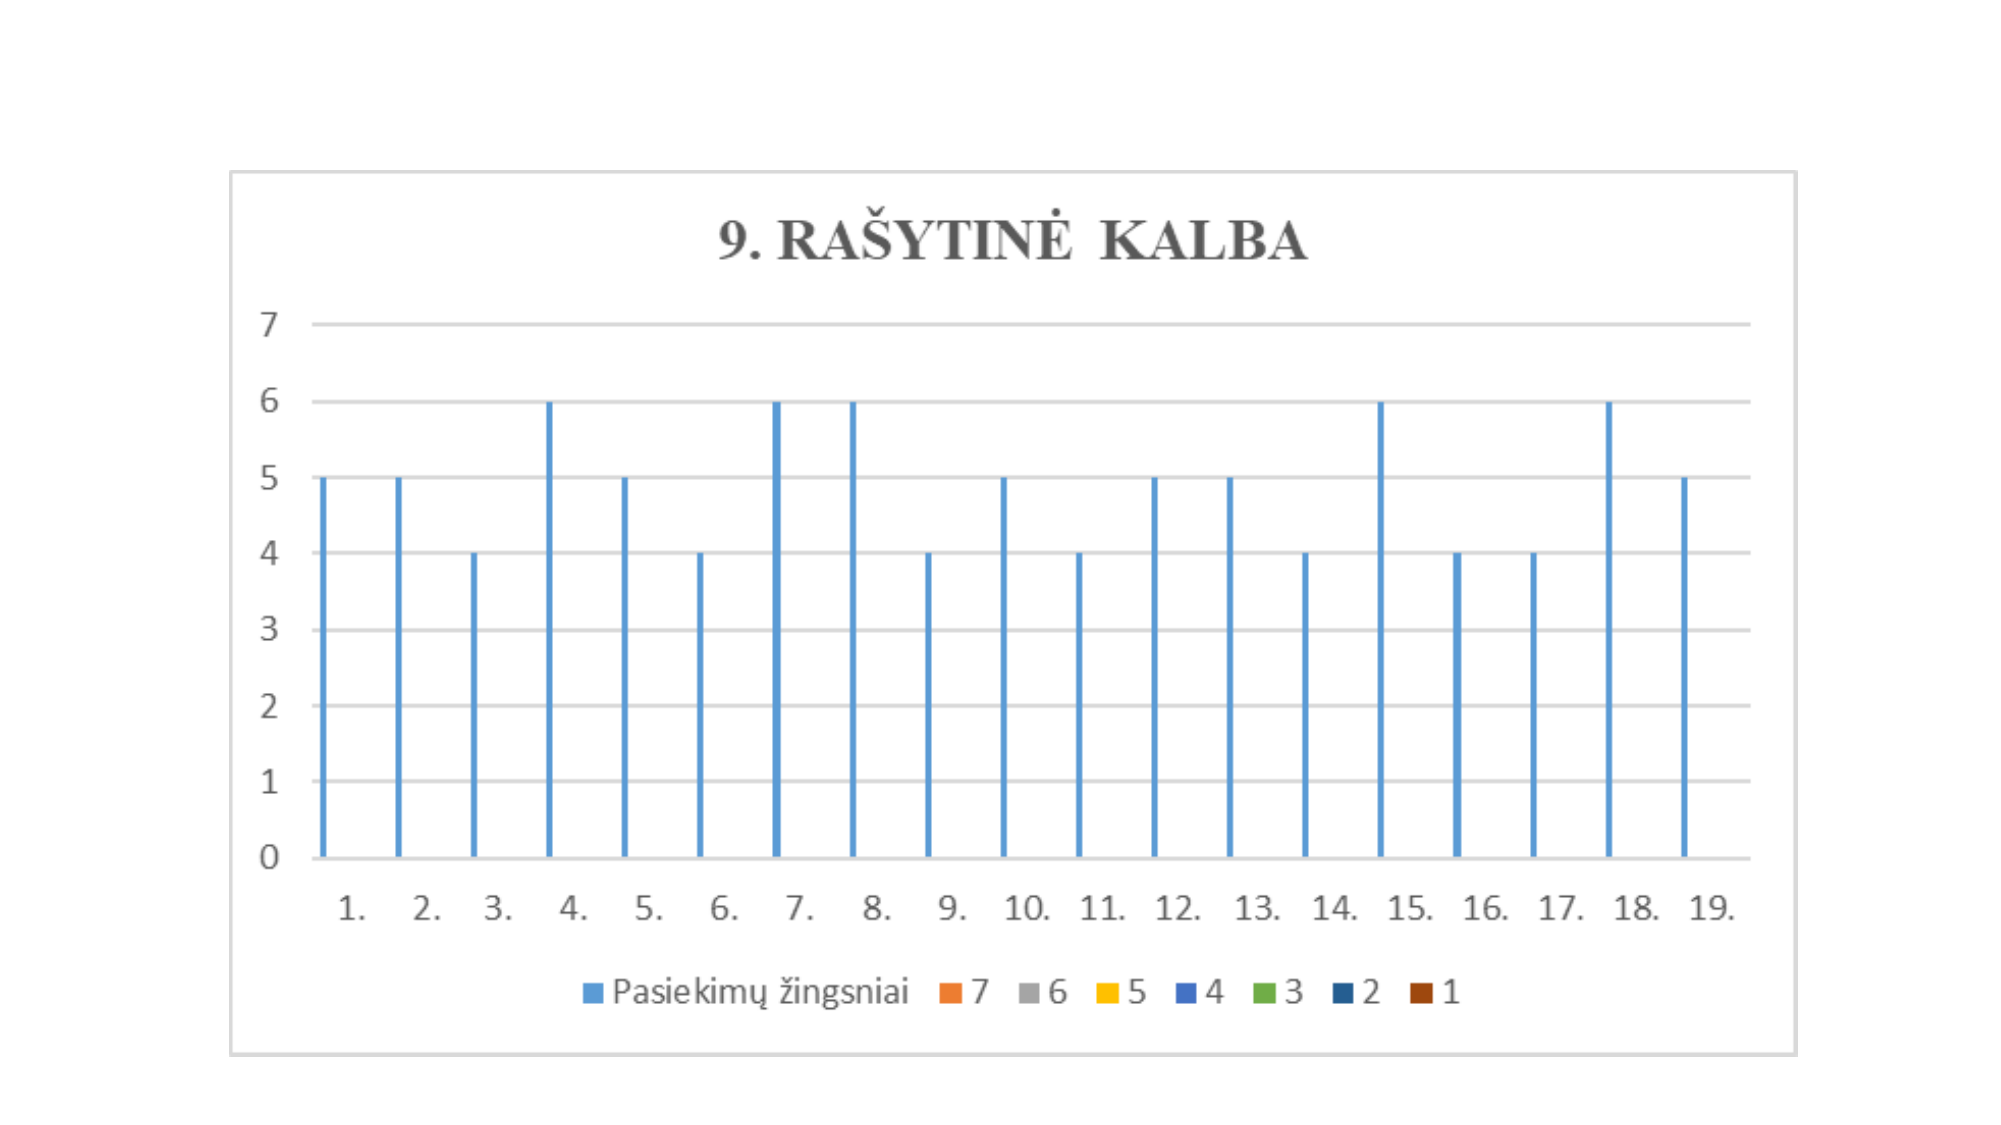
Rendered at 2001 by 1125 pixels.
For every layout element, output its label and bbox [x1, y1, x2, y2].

picture [229, 170, 1798, 1057]
